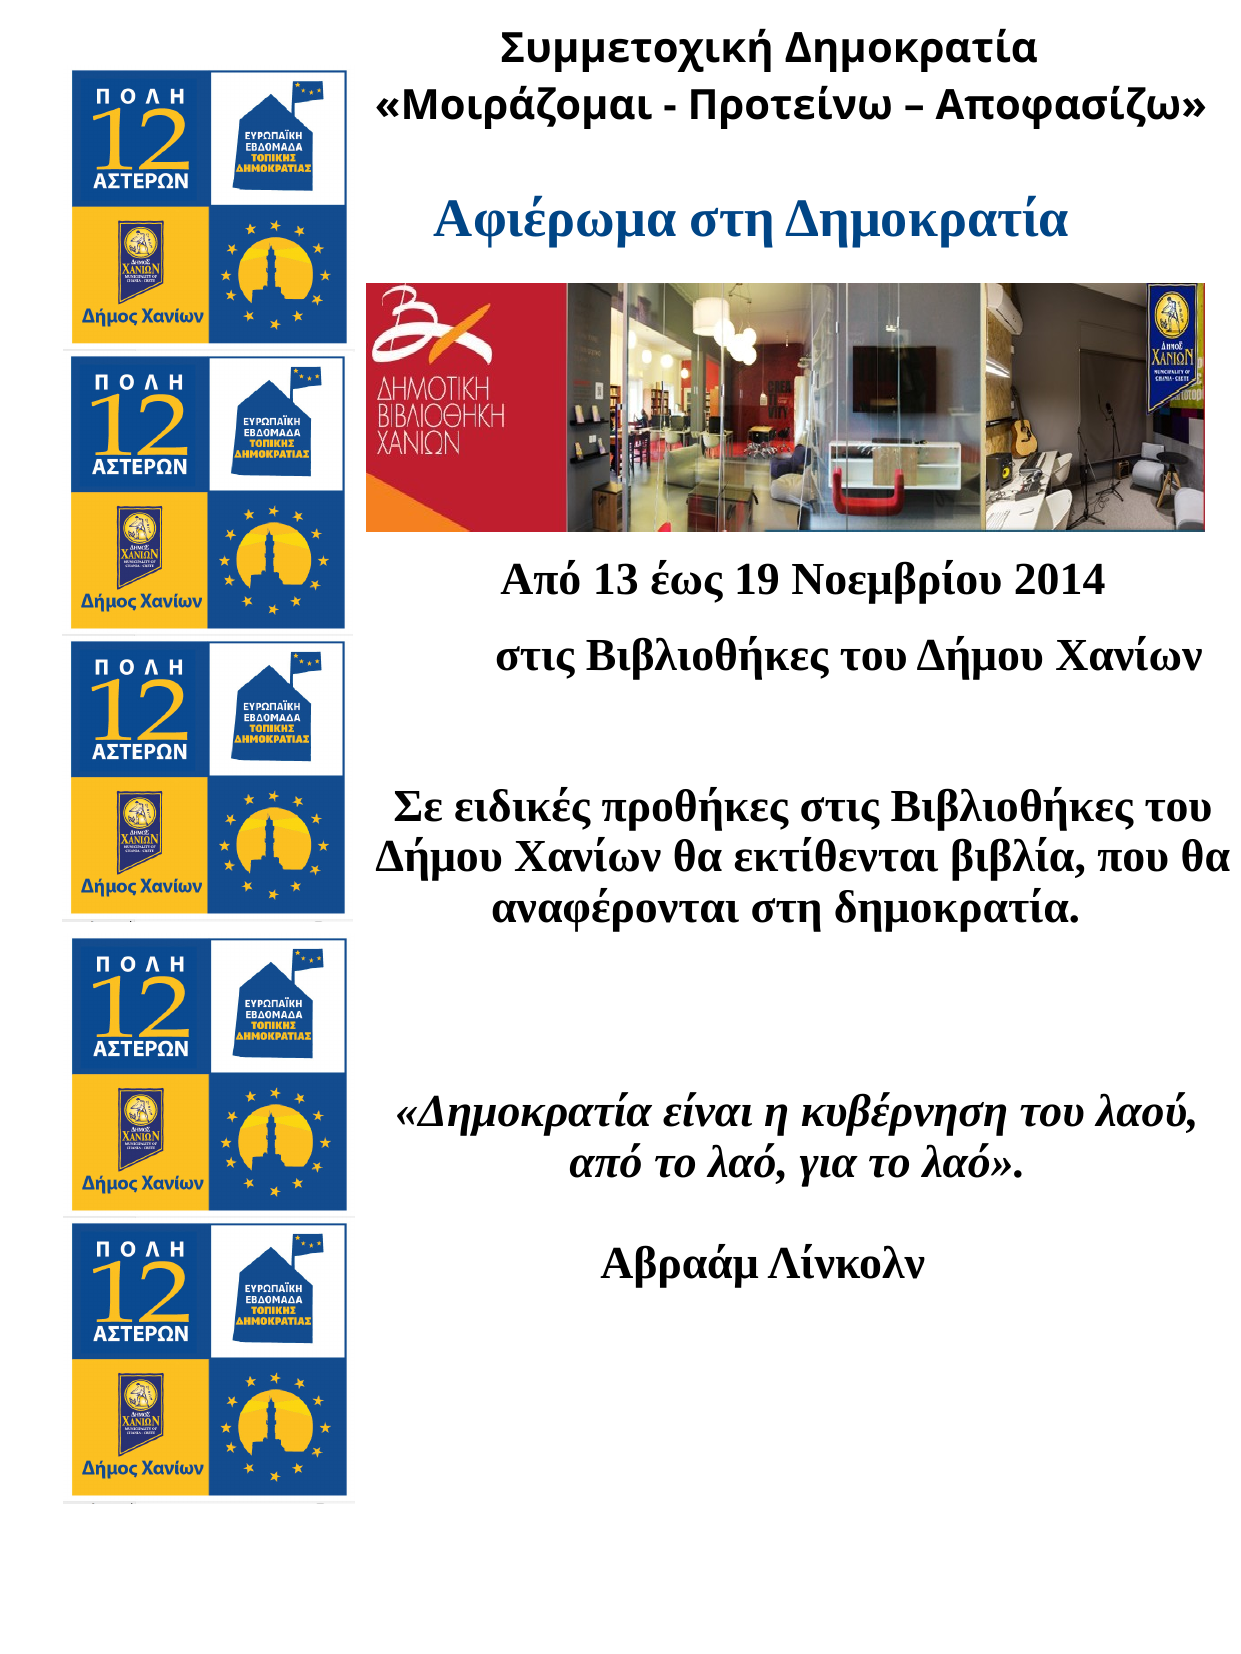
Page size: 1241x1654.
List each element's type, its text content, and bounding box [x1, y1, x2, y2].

picture [63, 933, 330, 1504]
text_box Από 13 έως 19 Νοεμβρίου 2014 στις Βιβλιοθήκες του Δήμου Χανίων Σε ειδικές προθήκες στις Βιβλιοθήκες του Δήμου Χανίων θα εκτίθενται βιβλία, που θα αναφέρονται στη δημοκρατία. «Δημοκρατία είναι η κυβέρνηση του λαού, από το λαό, για το λαό». Αβραάμ Λίνκολν [330, 318, 1241, 1654]
title [44, 82, 330, 1524]
picture [366, 283, 1205, 532]
picture [62, 65, 355, 922]
title Συμμετοχική Δημοκρατία «Μοιράζομαι - Προτείνω – Αποφασίζω» Αφιέρωμα στη Δημοκρατία [200, 0, 1241, 318]
